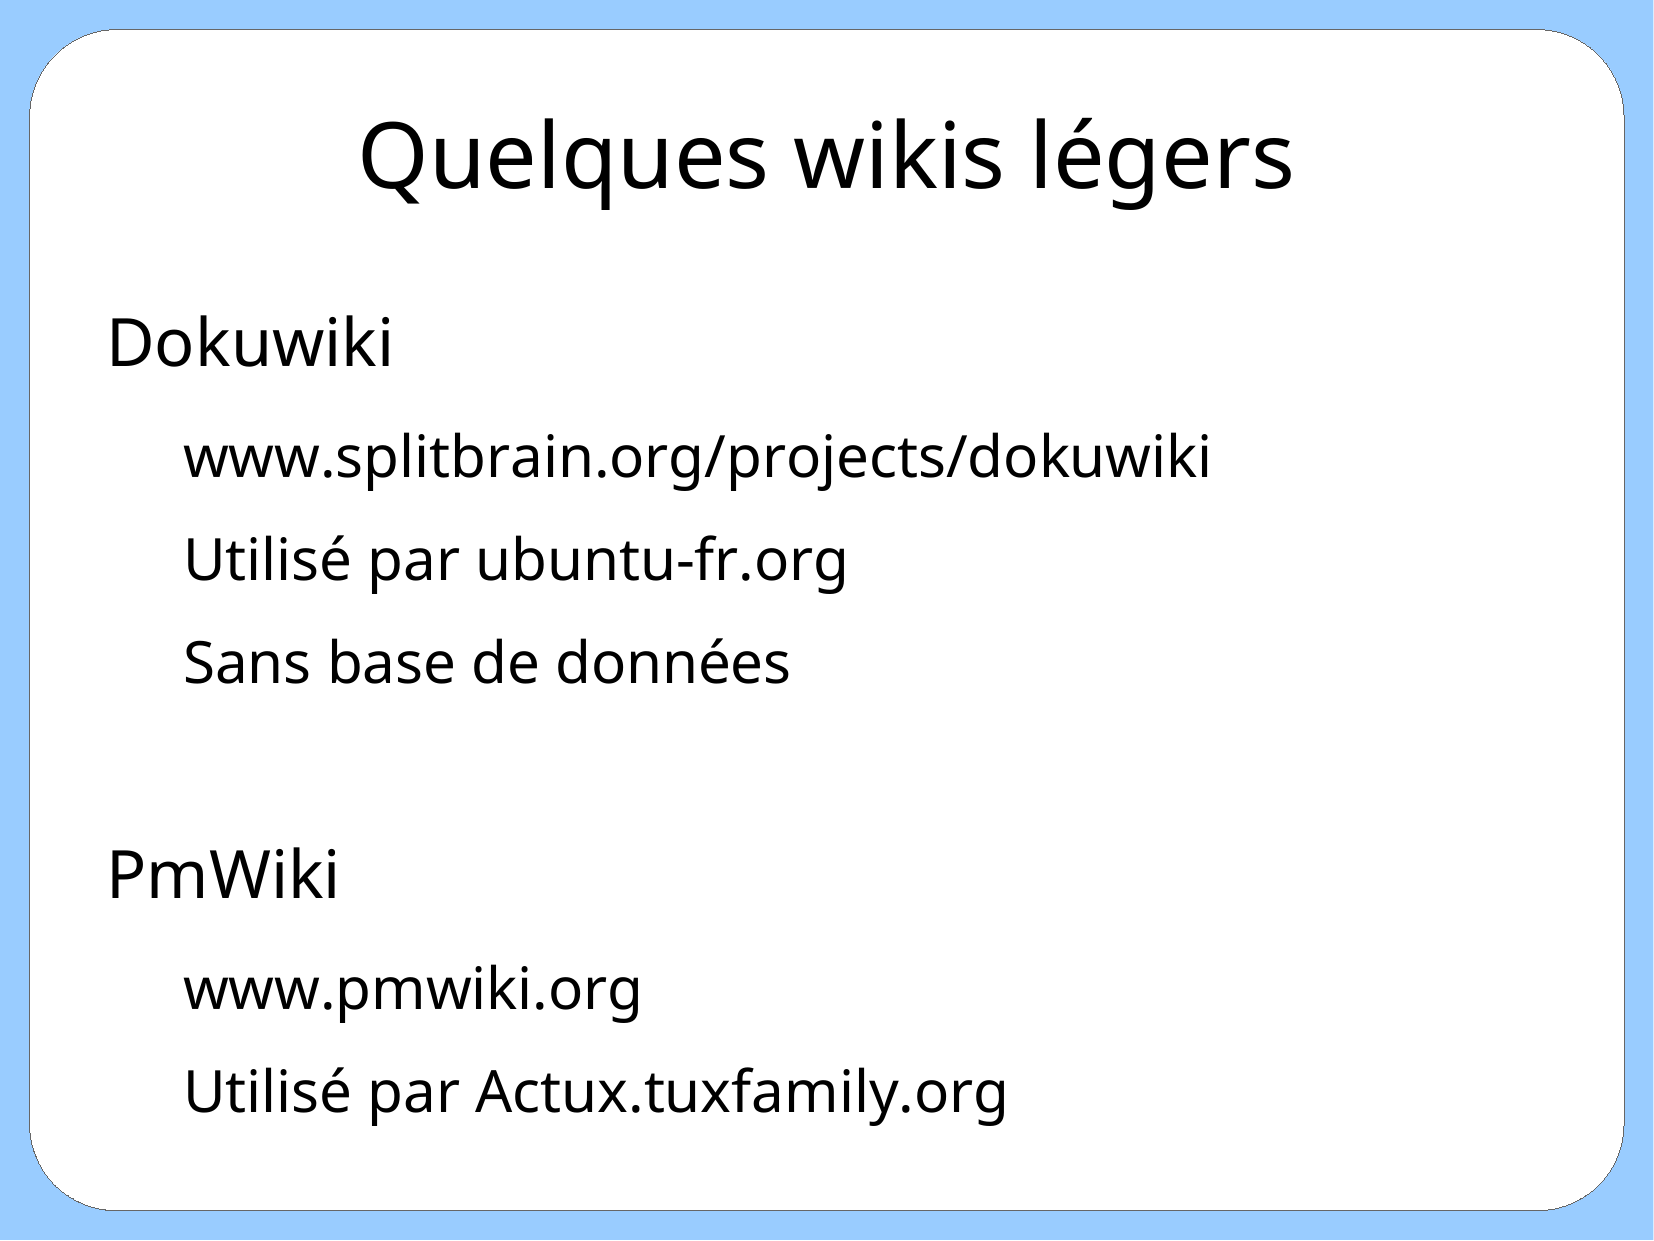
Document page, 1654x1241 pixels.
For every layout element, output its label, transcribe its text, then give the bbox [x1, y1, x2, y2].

title Quelques wikis légers [82, 49, 1571, 257]
text_box [29, 29, 1625, 1211]
list Dokuwiki www.splitbrain.org/projects/dokuwiki Utilisé par ubuntu-fr.org Sans base de données PmWiki www.pmwiki.org Utilisé par Actux.tuxfamily.org [88, 295, 1577, 1164]
